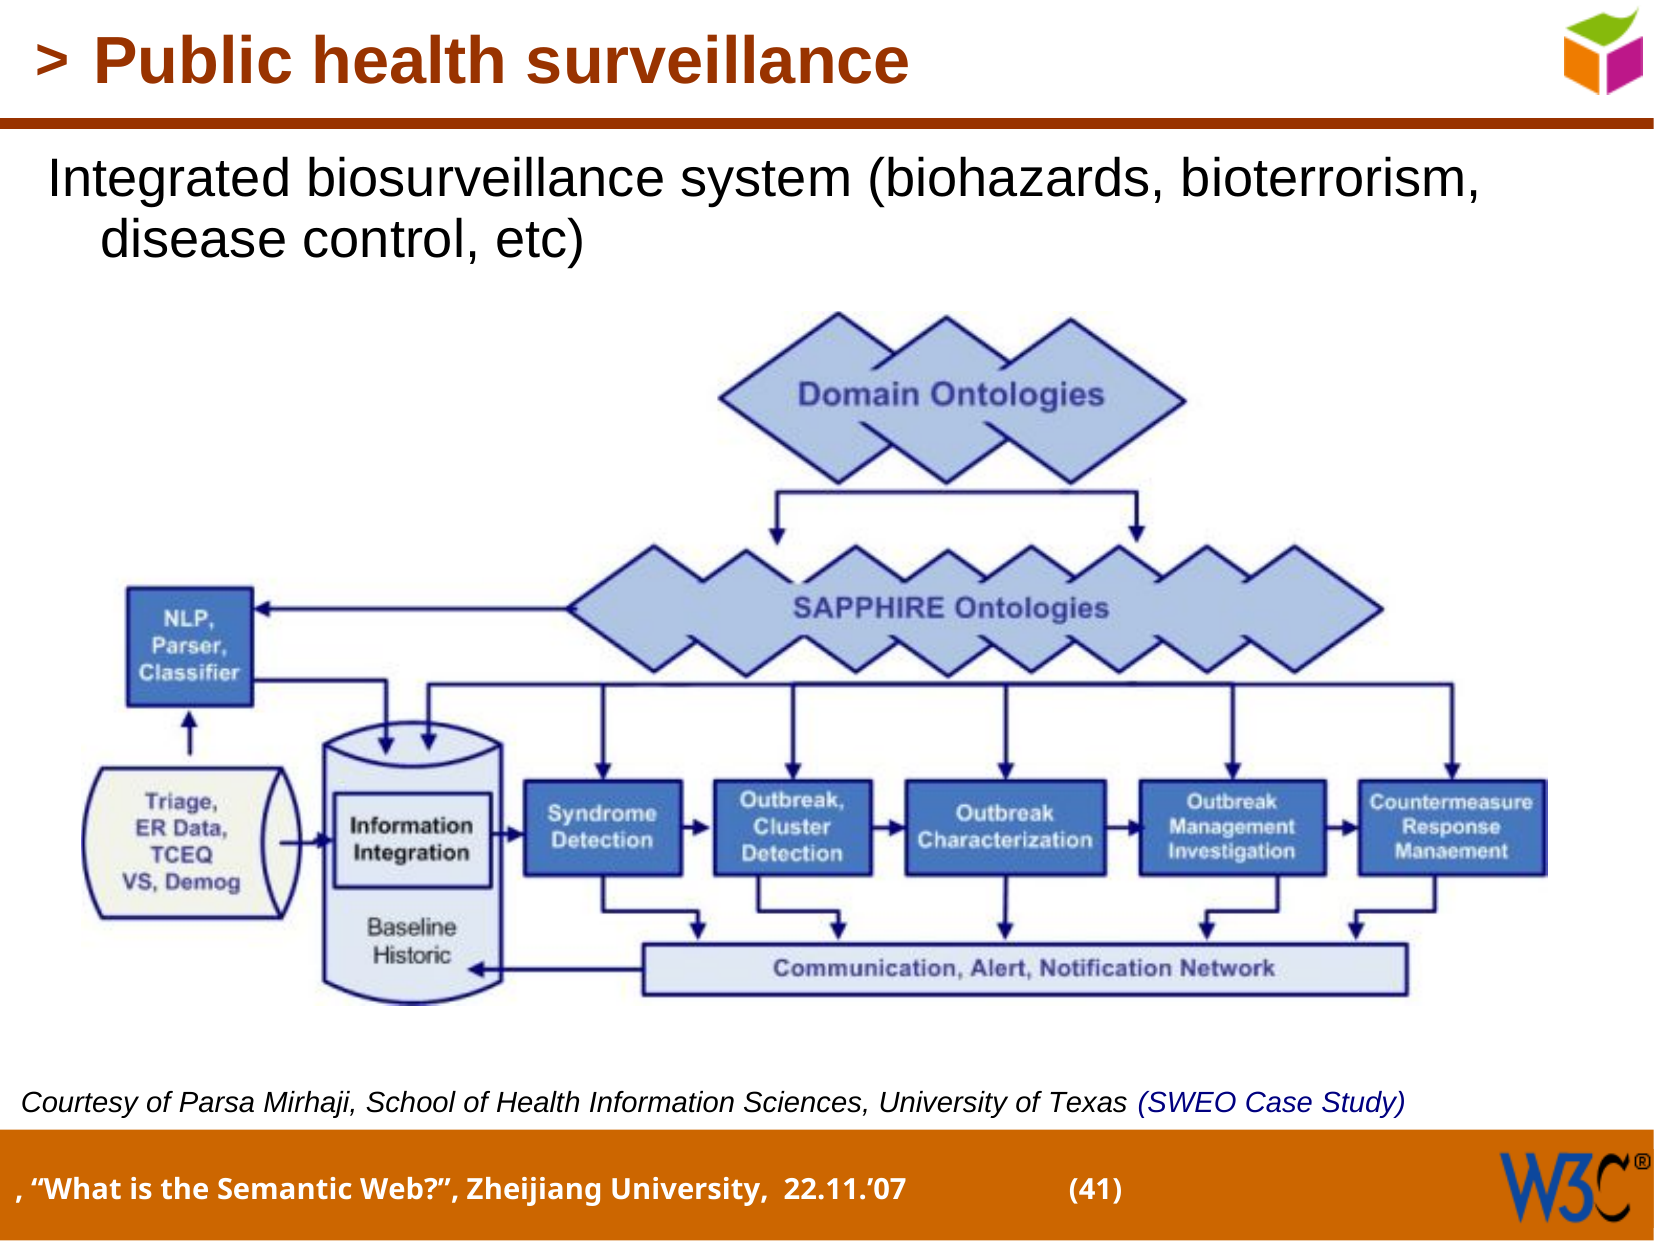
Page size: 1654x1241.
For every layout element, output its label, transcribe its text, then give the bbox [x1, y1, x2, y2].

picture [81, 311, 1548, 1007]
picture [1564, 5, 1643, 95]
title Public health surveillance [93, 7, 1493, 111]
text_box Courtesy of Parsa Mirhaji, School of Health Information Sciences, University of Texas (SWEO Case Study) [6, 1080, 1422, 1129]
picture [1495, 1149, 1654, 1228]
list Integrated biosurveillance system (biohazards, bioterrorism, disease control, etc) [29, 147, 1624, 1119]
